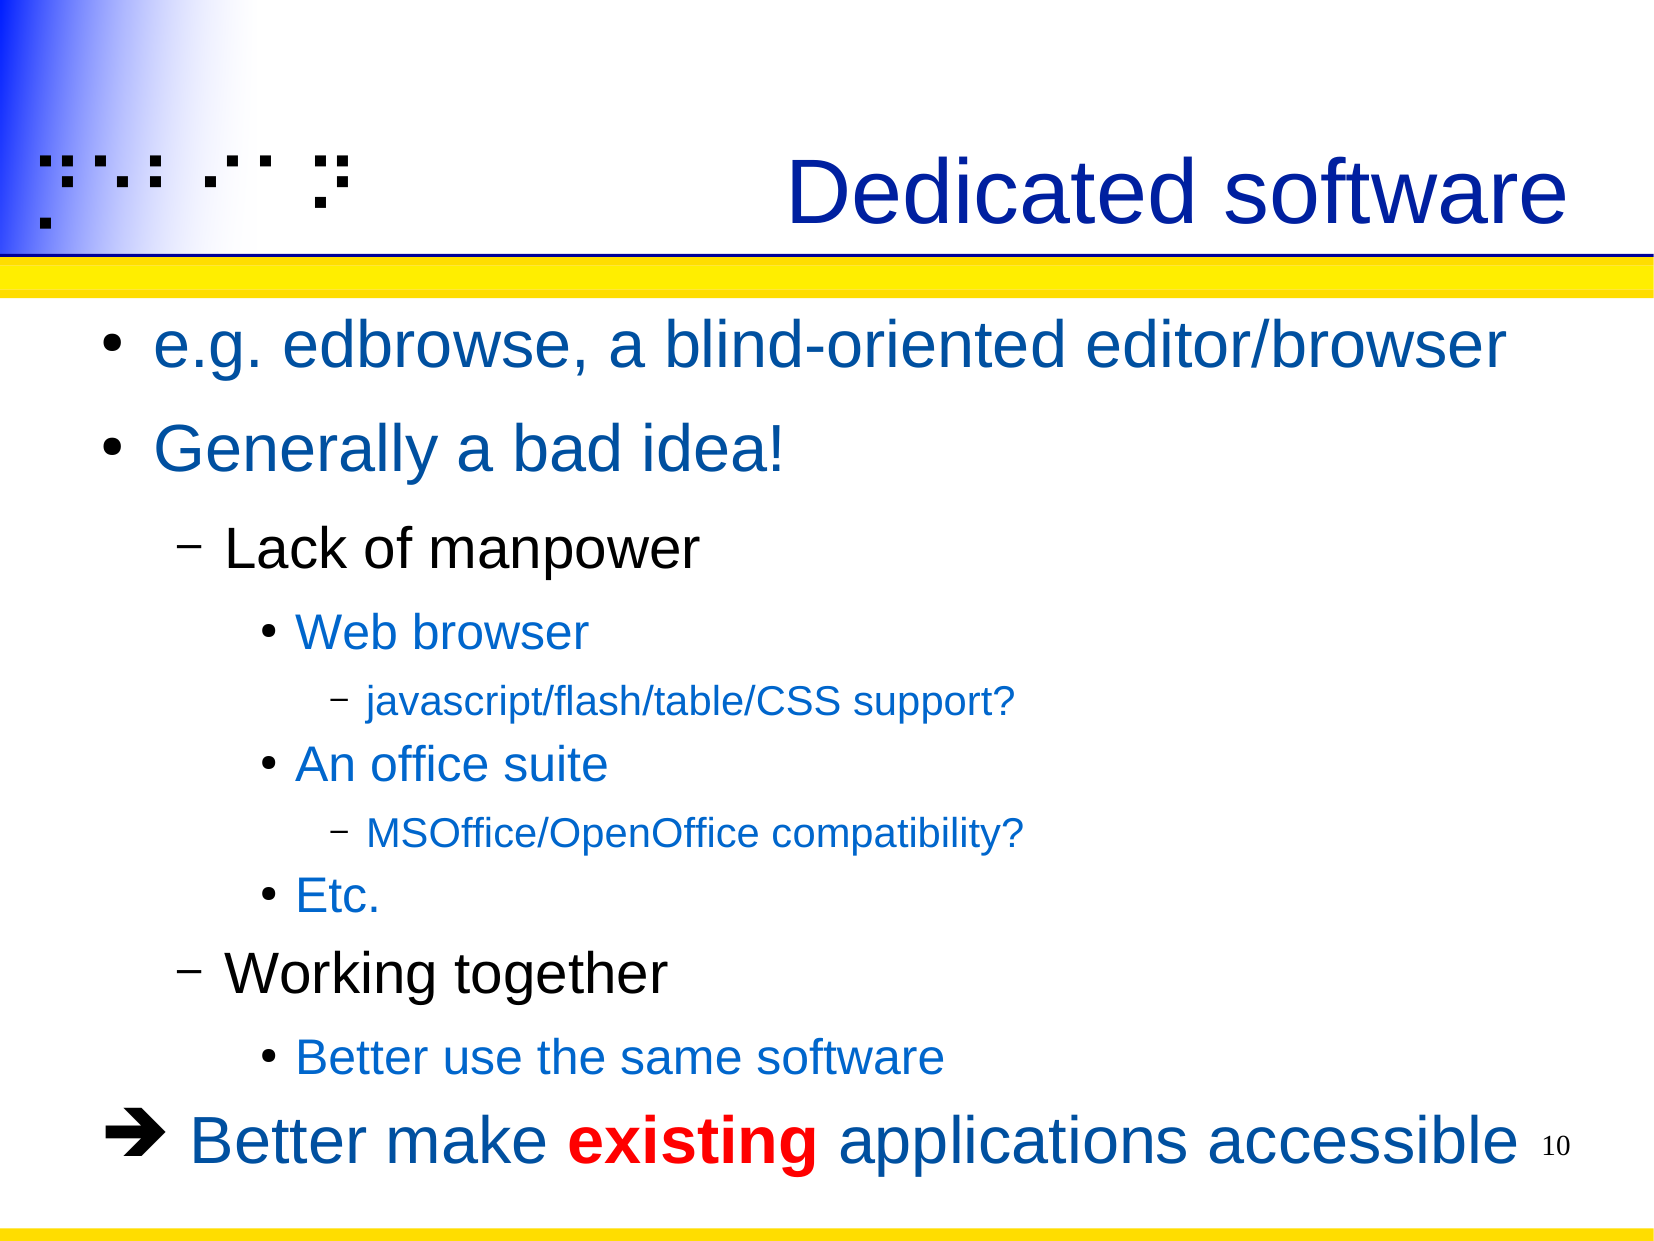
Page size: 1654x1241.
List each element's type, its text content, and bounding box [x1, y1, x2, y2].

list e.g. edbrowse, a blind-oriented editor/browser Generally a bad idea! Lack of manpower Web browser javascript/flash/table/CSS support? An office suite MSOffice/OpenOffice compatibility? Etc. Working together Better use the same software Better make existing applications accessible [82, 307, 1571, 1179]
title Dedicated software [372, 126, 1571, 257]
